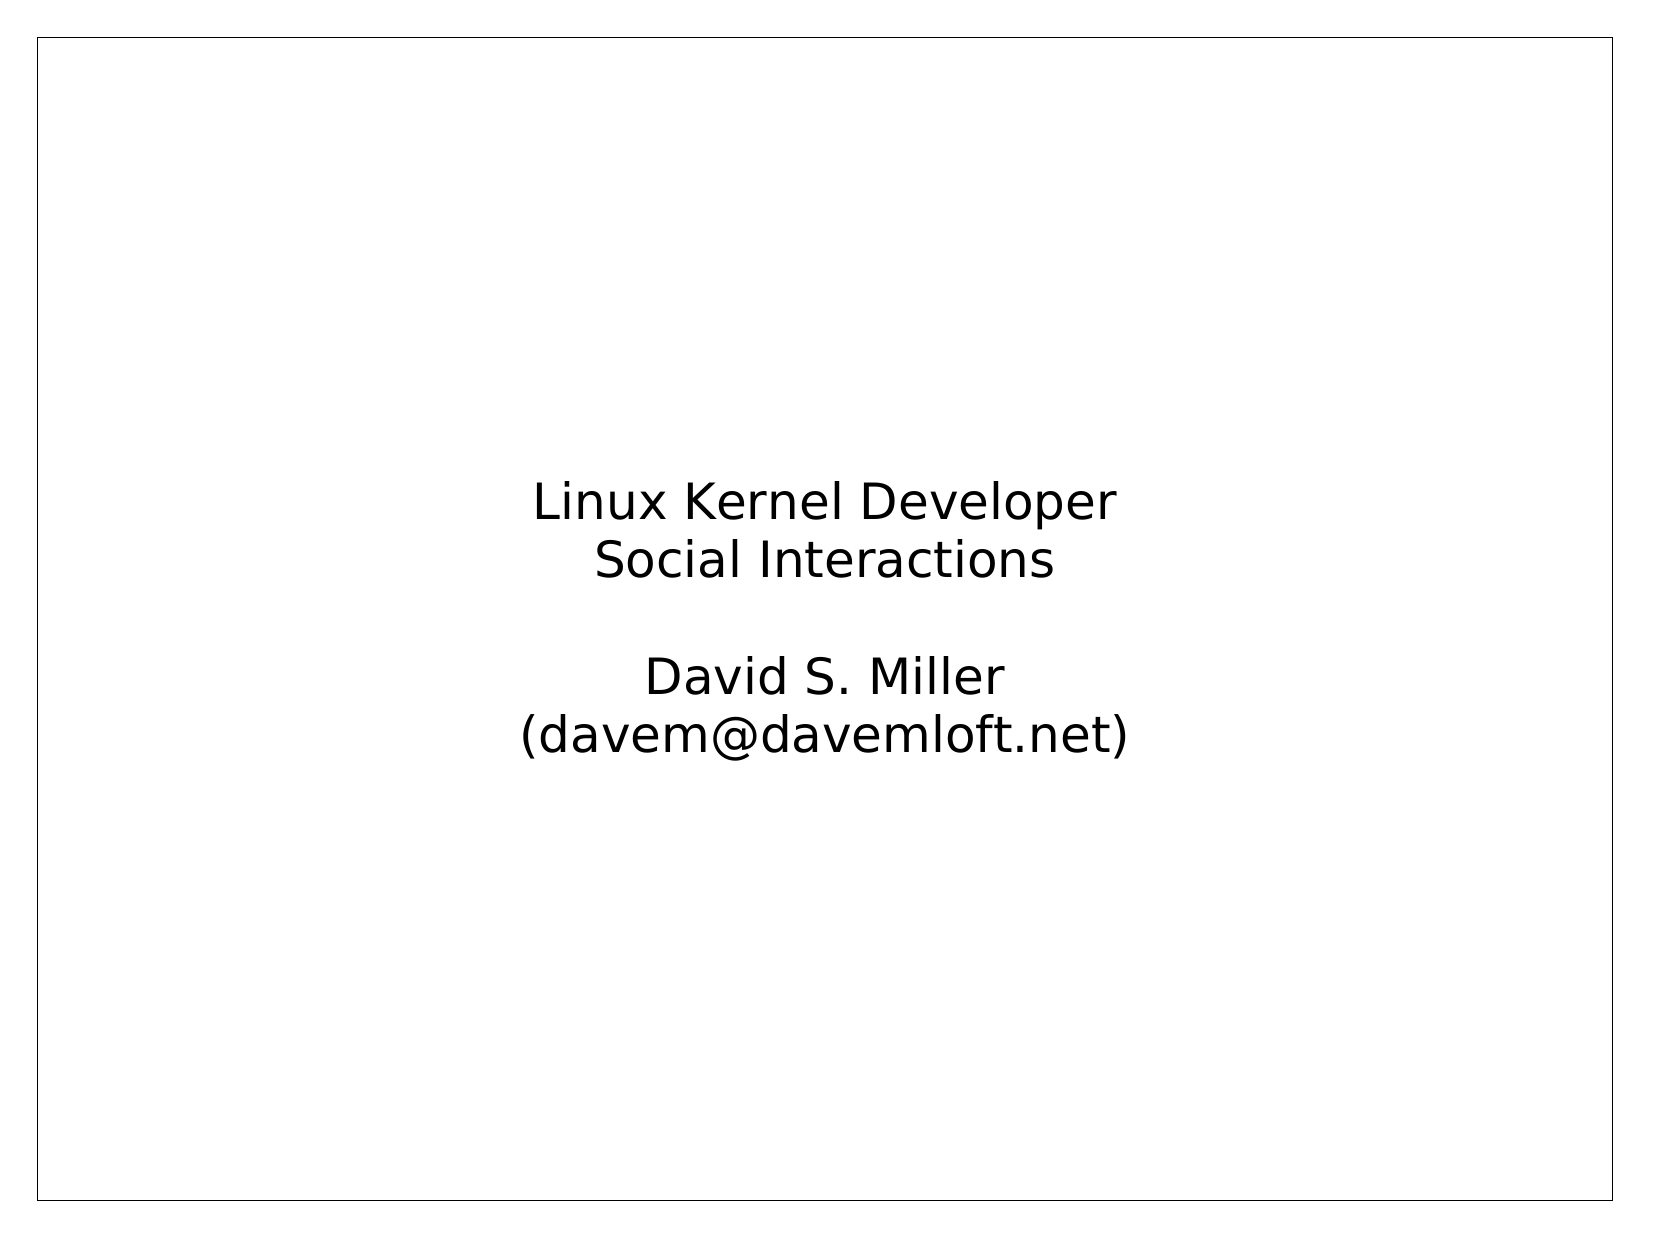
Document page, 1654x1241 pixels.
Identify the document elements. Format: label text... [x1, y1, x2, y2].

text_box Linux Kernel Developer Social Interactions David S. Miller (davem@davemloft.net) [37, 37, 1613, 1201]
